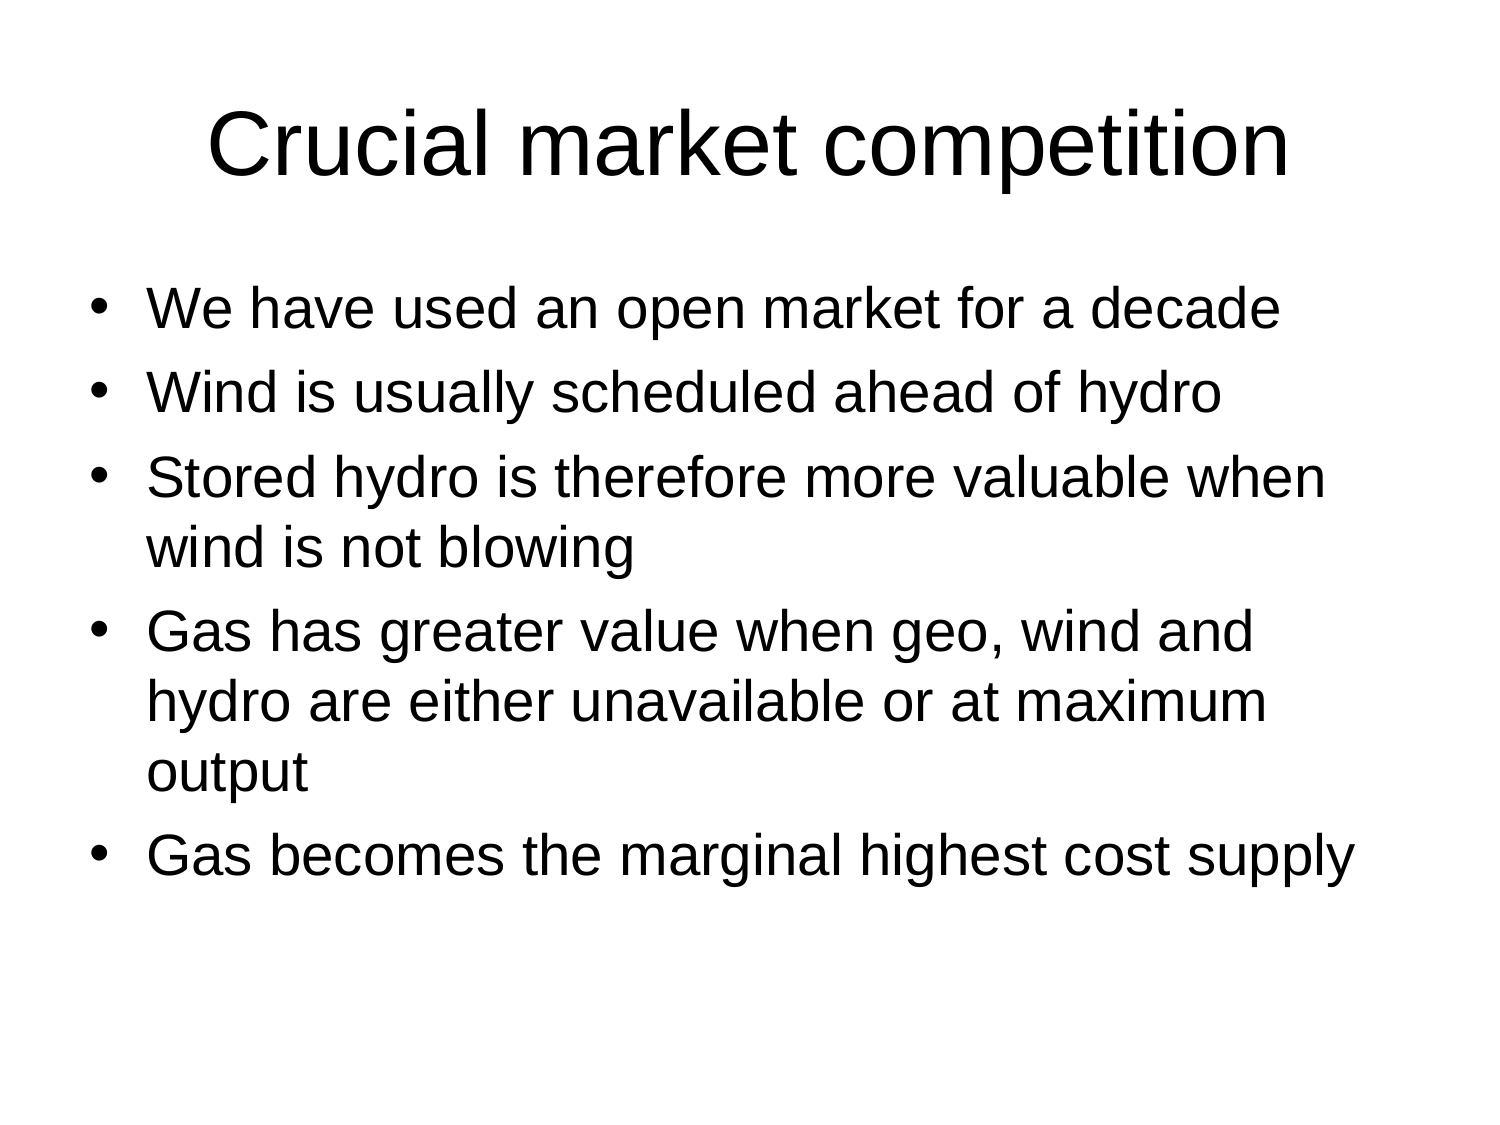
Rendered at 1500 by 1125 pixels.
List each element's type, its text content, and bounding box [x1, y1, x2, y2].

list We have used an open market for a decade Wind is usually scheduled ahead of hydro Stored hydro is therefore more valuable when wind is not blowing Gas has greater value when geo, wind and hydro are either unavailable or at maximum output Gas becomes the marginal highest cost supply [75, 262, 1426, 1005]
title Crucial market competition [75, 45, 1426, 233]
